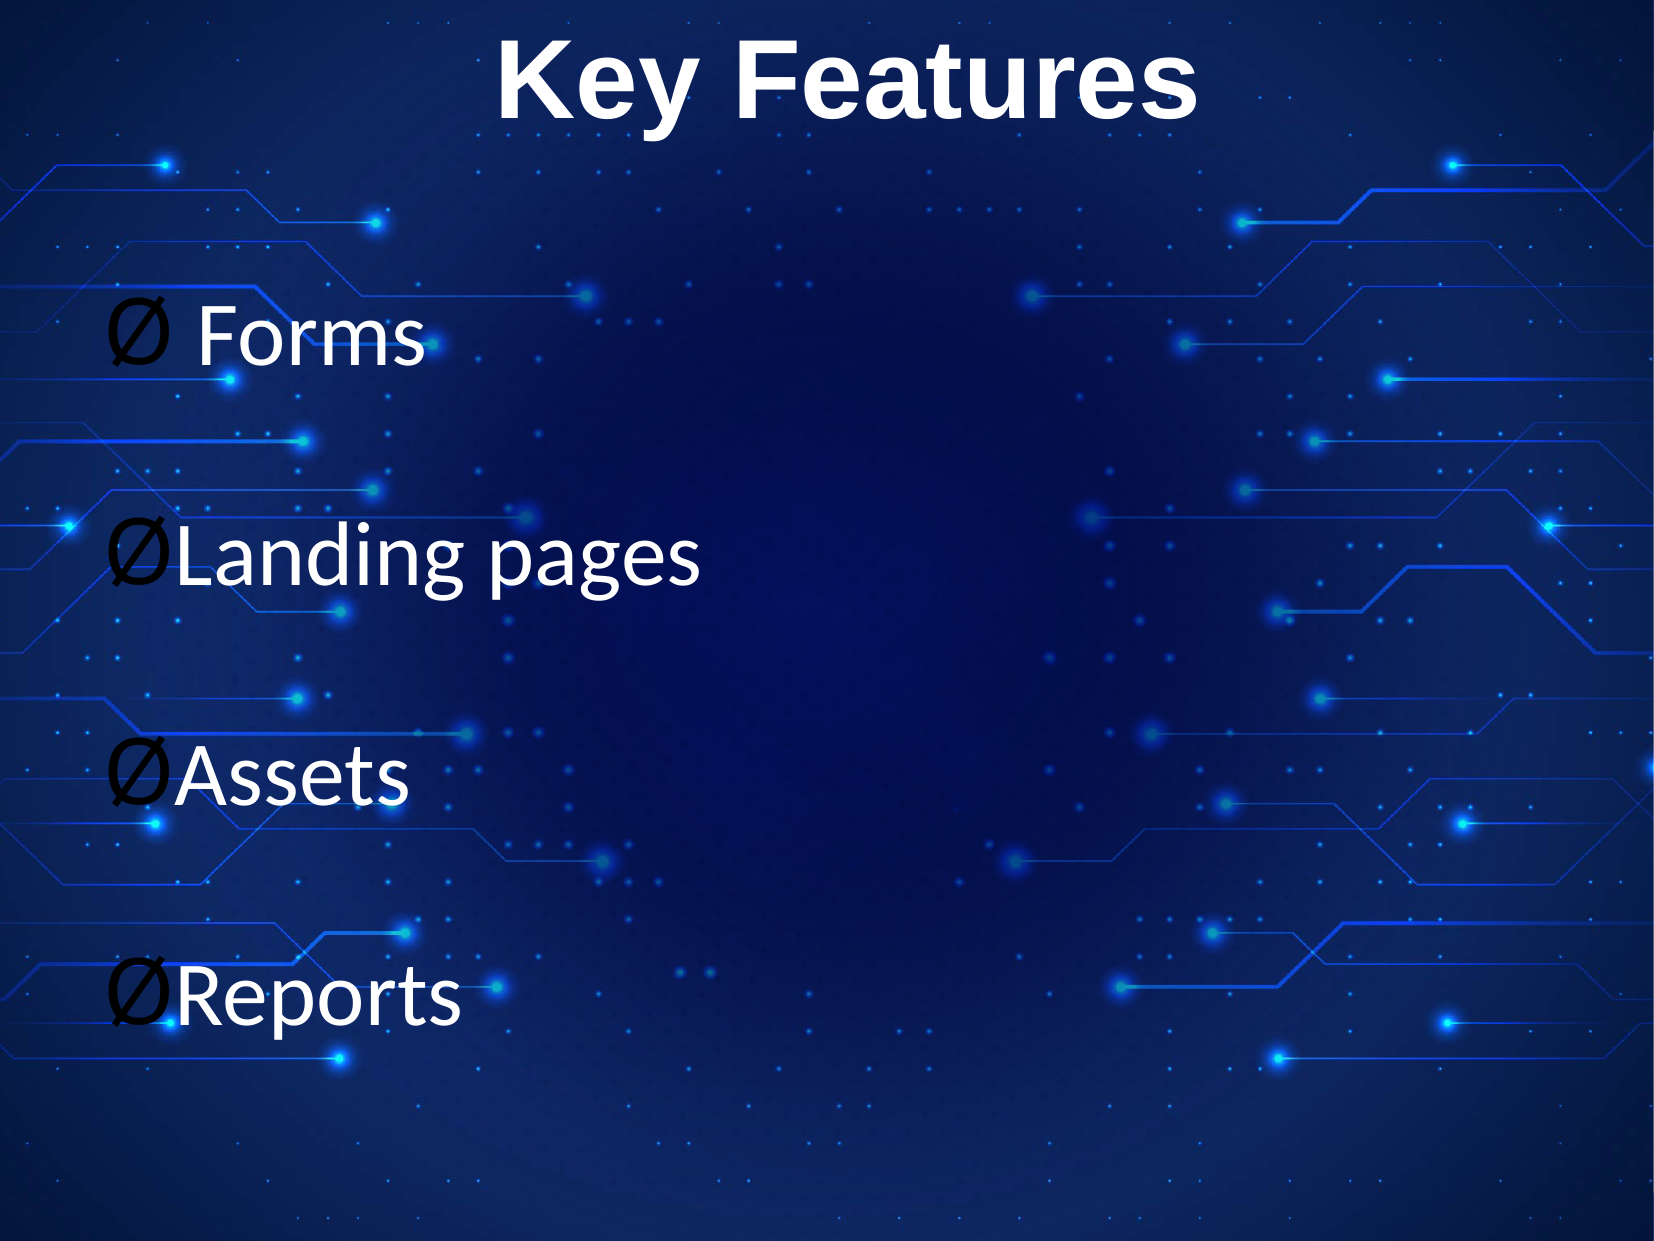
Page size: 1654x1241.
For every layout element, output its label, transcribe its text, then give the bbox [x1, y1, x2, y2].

text_box Key Features [34, 5, 1654, 142]
text_box Forms Landing pages Assets Reports [88, 156, 1608, 1061]
picture [0, 0, 1654, 1241]
